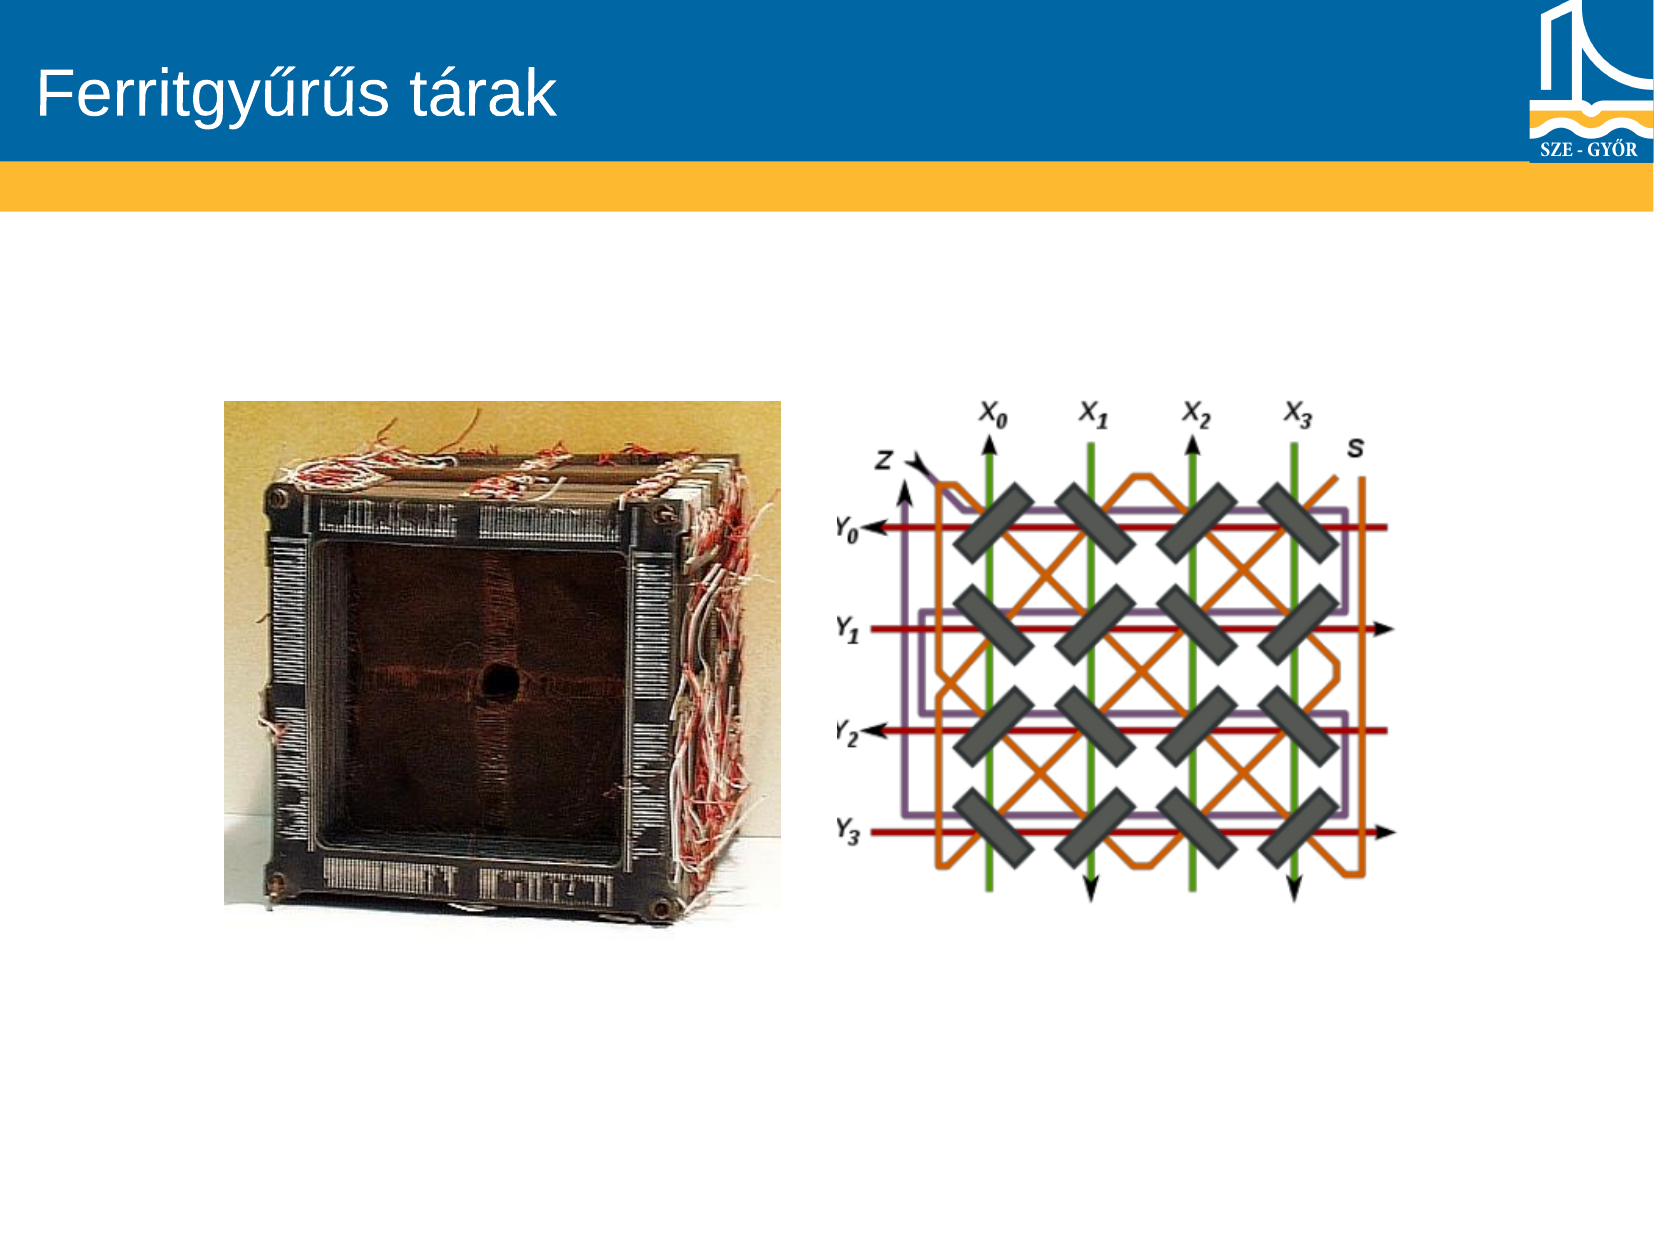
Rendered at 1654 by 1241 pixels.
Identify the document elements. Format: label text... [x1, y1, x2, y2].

picture [224, 401, 781, 946]
picture [837, 384, 1418, 934]
text_box Ferritgyűrűs tárak [34, 48, 1524, 144]
picture [1529, 0, 1654, 163]
